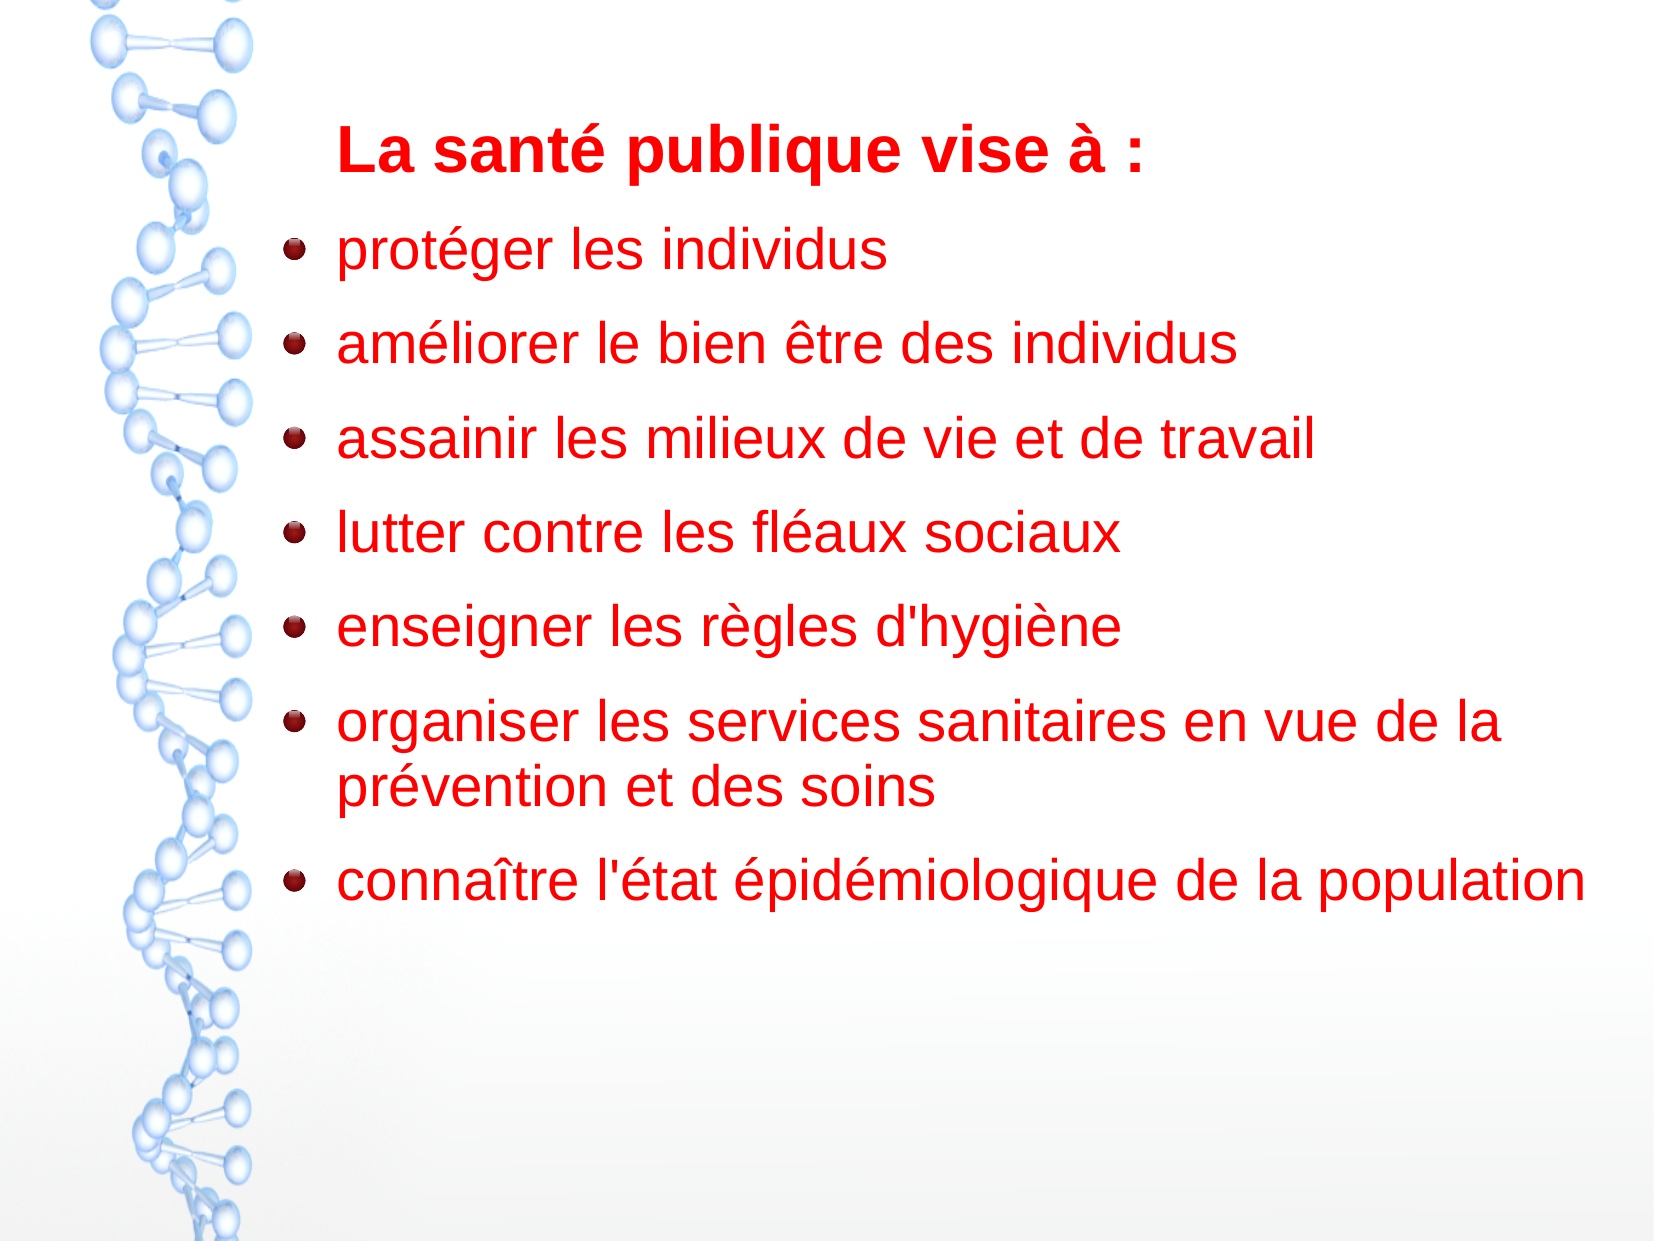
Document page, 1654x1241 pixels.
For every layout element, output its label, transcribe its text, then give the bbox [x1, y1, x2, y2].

list La santé publique vise à : protéger les individus améliorer le bien être des individus assainir les milieux de vie et de travail lutter contre les fléaux sociaux enseigner les règles d'hygiène organiser les services sanitaires en vue de la prévention et des soins connaître l'état épidémiologique de la population [265, 112, 1654, 1123]
picture [0, 0, 1654, 1241]
